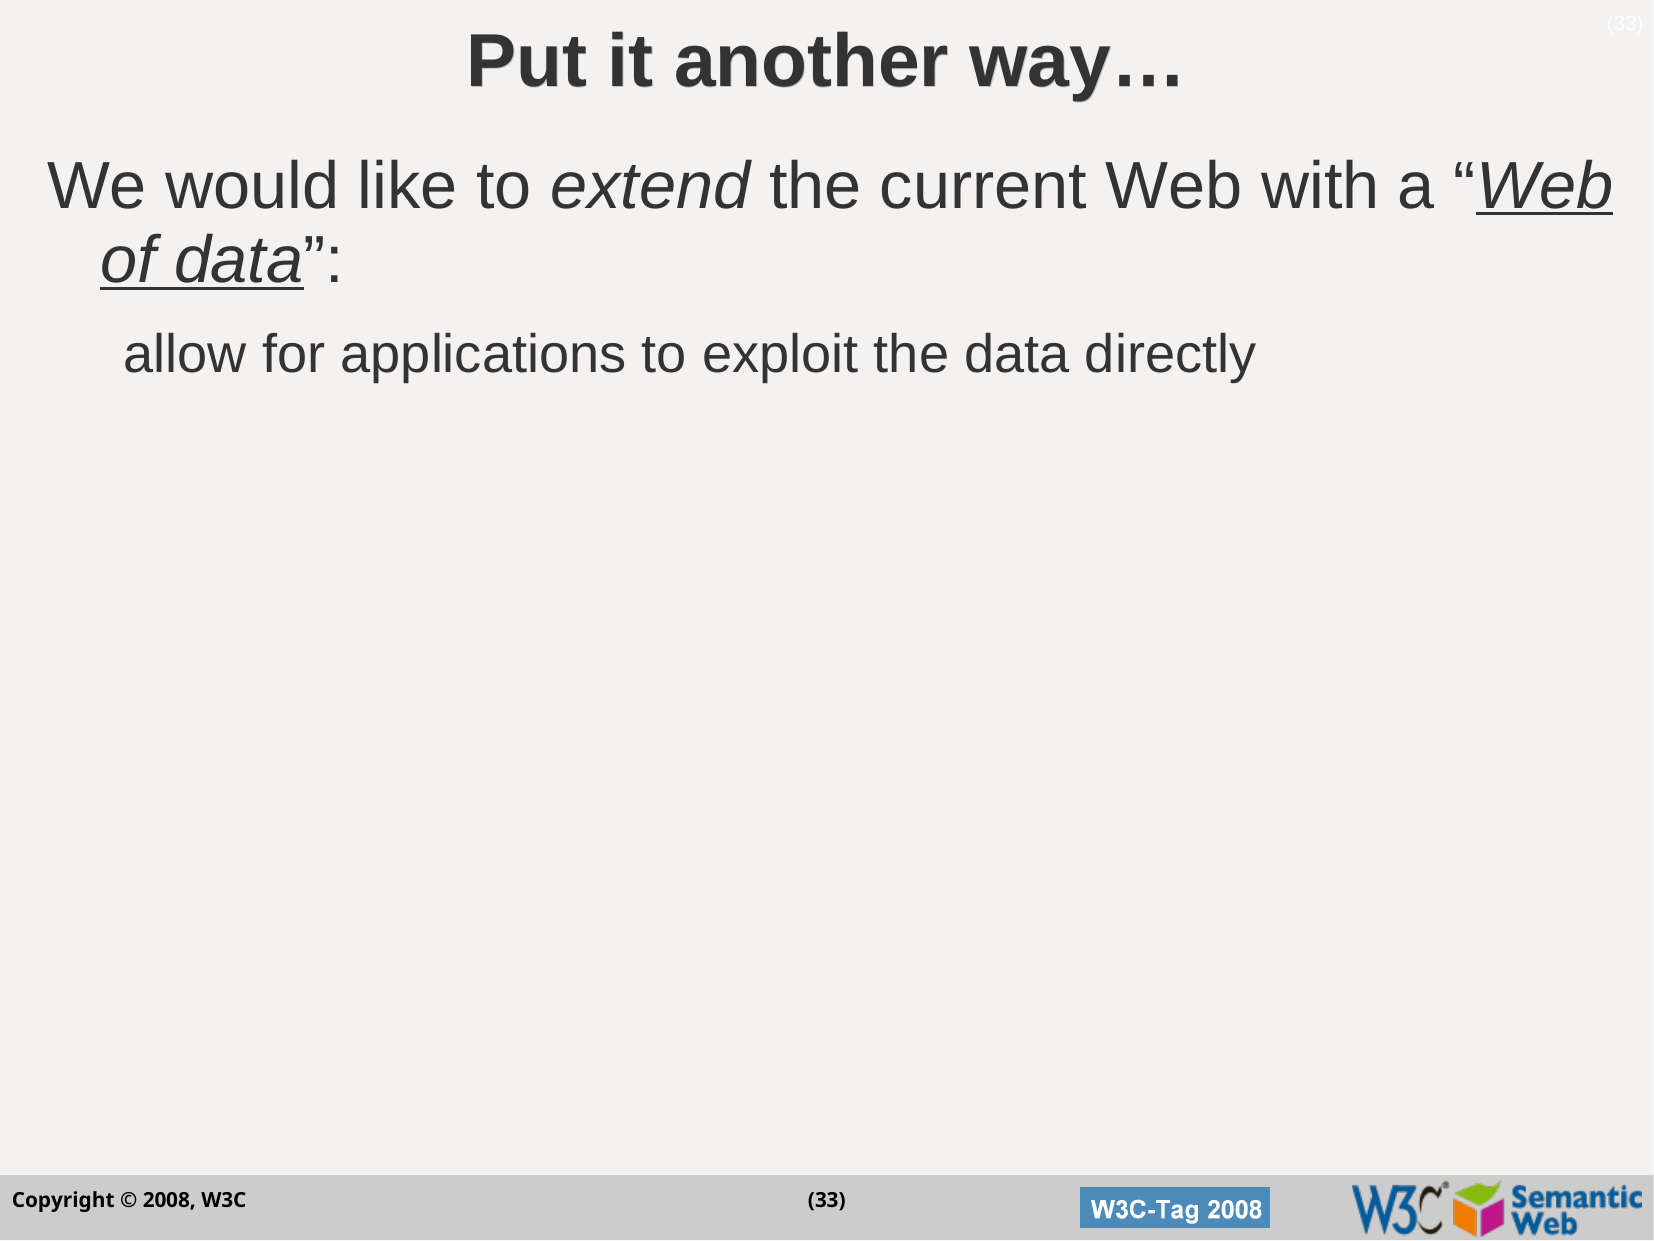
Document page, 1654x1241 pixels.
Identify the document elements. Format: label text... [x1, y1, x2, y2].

picture [1352, 1178, 1642, 1237]
title Put it another way… [0, 0, 1654, 119]
list We would like to extend the current Web with a “Web of data”: allow for applications to exploit the data directly [29, 147, 1624, 1134]
picture [1080, 1187, 1270, 1228]
